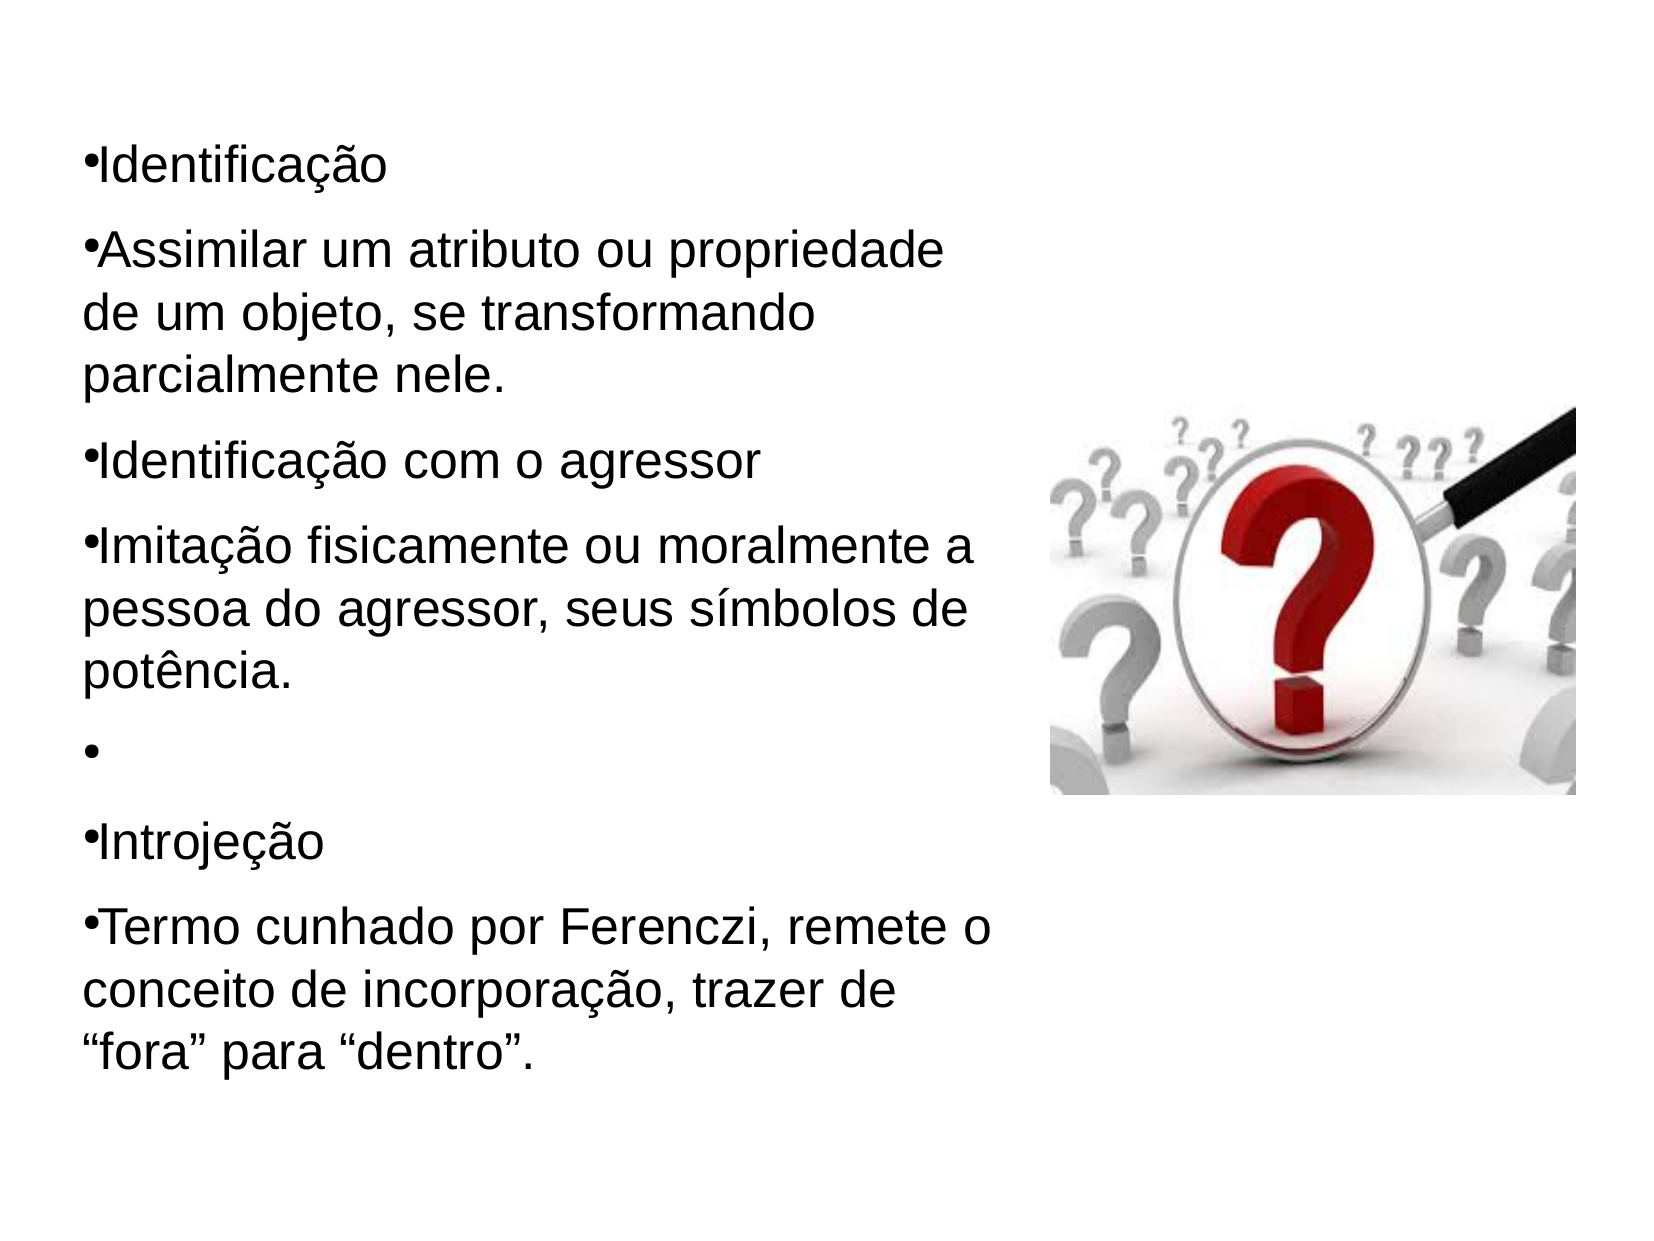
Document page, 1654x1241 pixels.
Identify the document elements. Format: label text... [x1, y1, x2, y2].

picture [1050, 405, 1576, 796]
list Identificação Assimilar um atributo ou propriedade de um objeto, se transformando parcialmente nele. Identificação com o agressor Imitação fisicamente ou moralmente a pessoa do agressor, seus símbolos de potência. Introjeção Termo cunhado por Ferenczi, remete o conceito de incorporação, trazer de “fora” para “dentro”. [82, 130, 1021, 1081]
